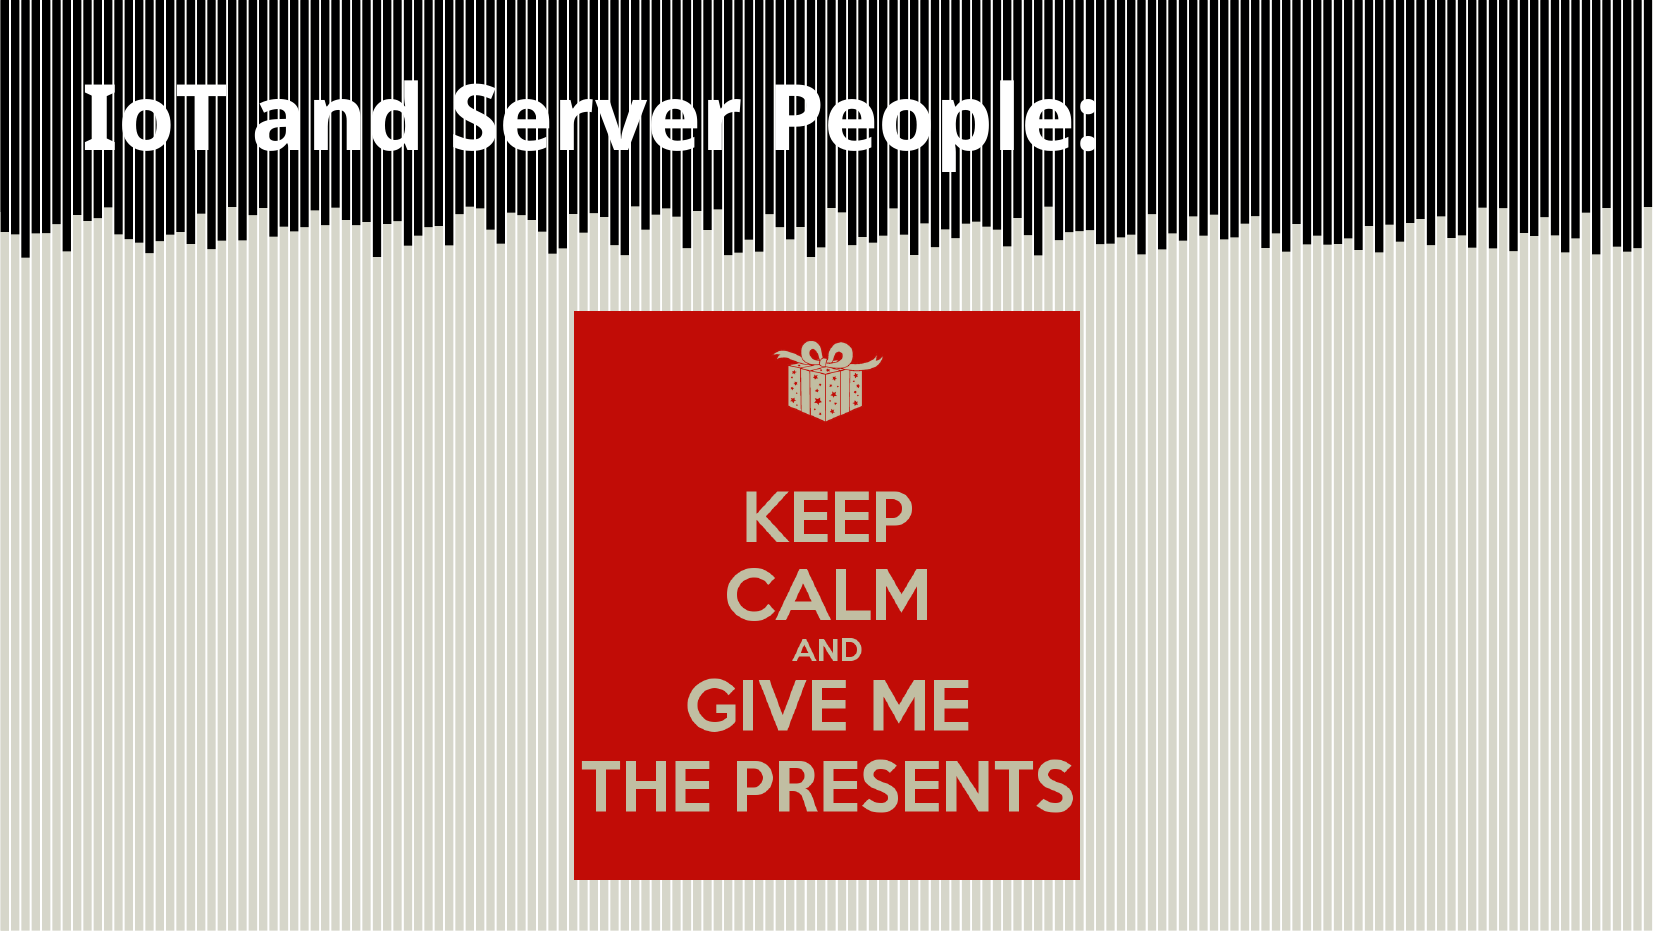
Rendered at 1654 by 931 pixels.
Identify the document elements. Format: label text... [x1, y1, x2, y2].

picture [574, 311, 1080, 880]
title IoT and Server People: [82, 37, 1571, 193]
